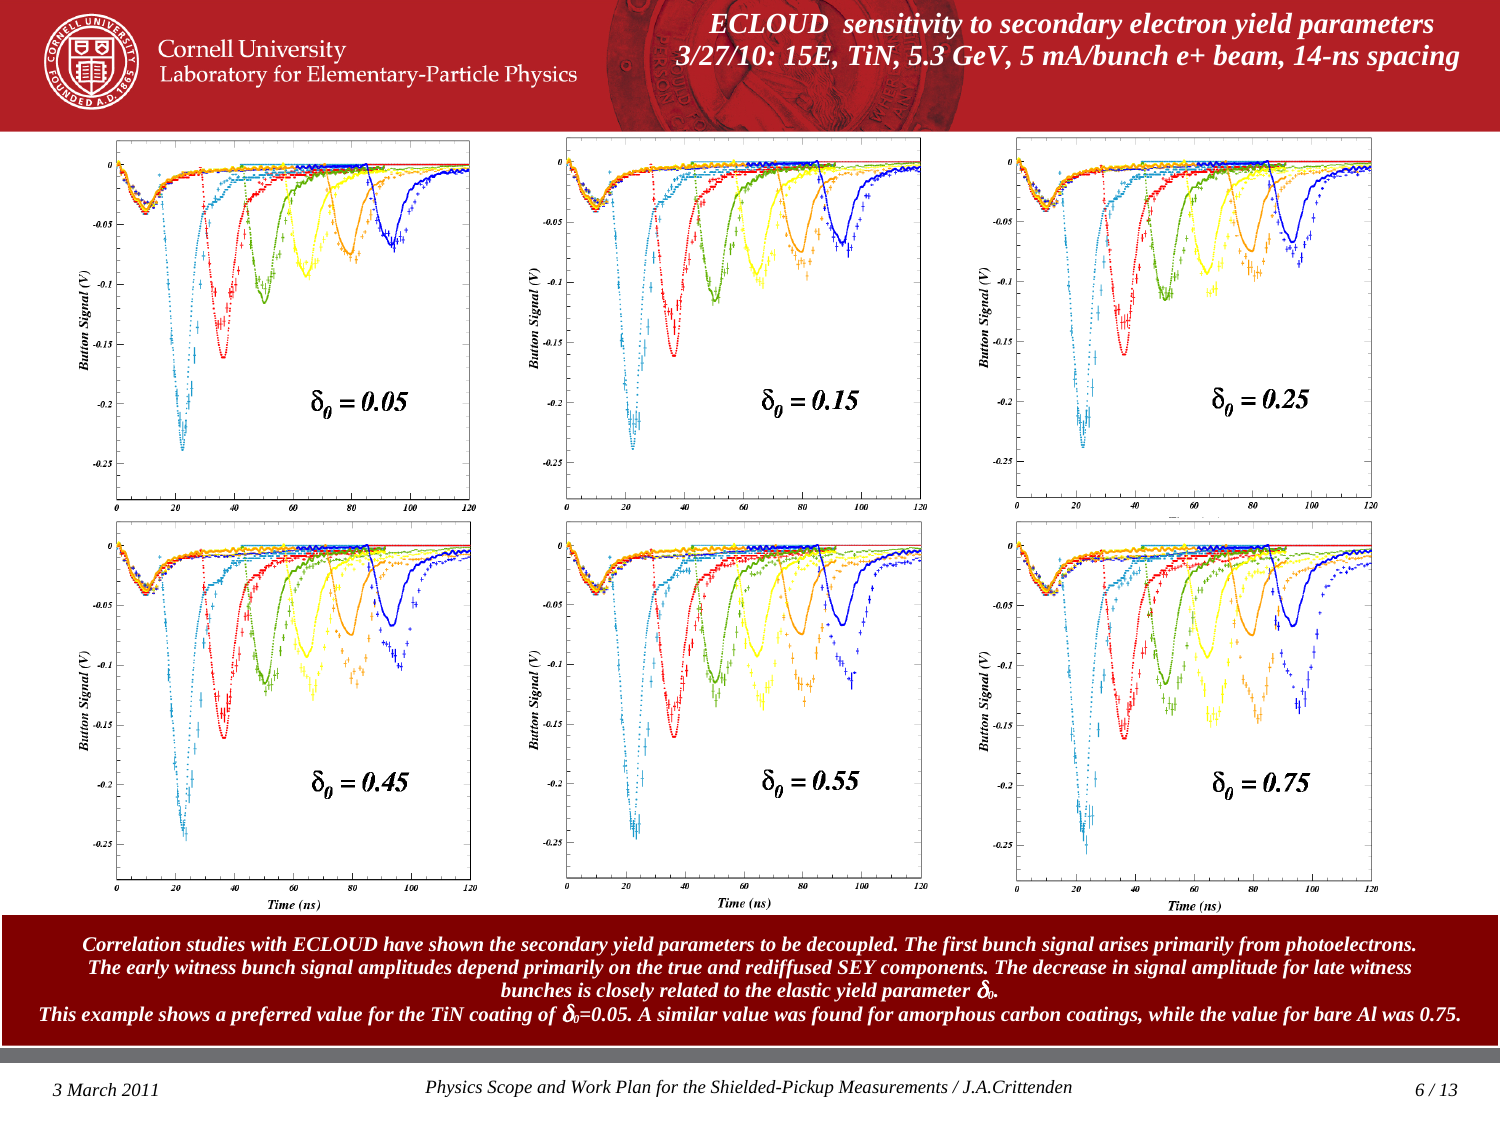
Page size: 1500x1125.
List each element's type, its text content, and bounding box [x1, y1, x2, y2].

picture [975, 134, 1381, 915]
text_box Correlation studies with ECLOUD have shown the secondary yield parameters to be decoupled. The first bunch signal arises primarily from photoelectrons. The early witness bunch signal amplitudes depend primarily on the true and rediffused SEY components. The decrease in signal amplitude for late witness bunches is closely related to the elastic yield parameter d0. This example shows a preferred value for the TiN coating of d0=0.05. A similar value was found for amorphous carbon coatings, while the value for bare Al was 0.75. [2, 915, 1498, 1046]
picture [525, 134, 931, 915]
text_box ECLOUD sensitivity to secondary electron yield parameters 3/27/10: 15E, TiN, 5.3 GeV, 5 mA/bunch e+ beam, 14-ns spacing [637, 0, 1500, 113]
picture [0, 0, 1500, 132]
picture [75, 137, 481, 915]
